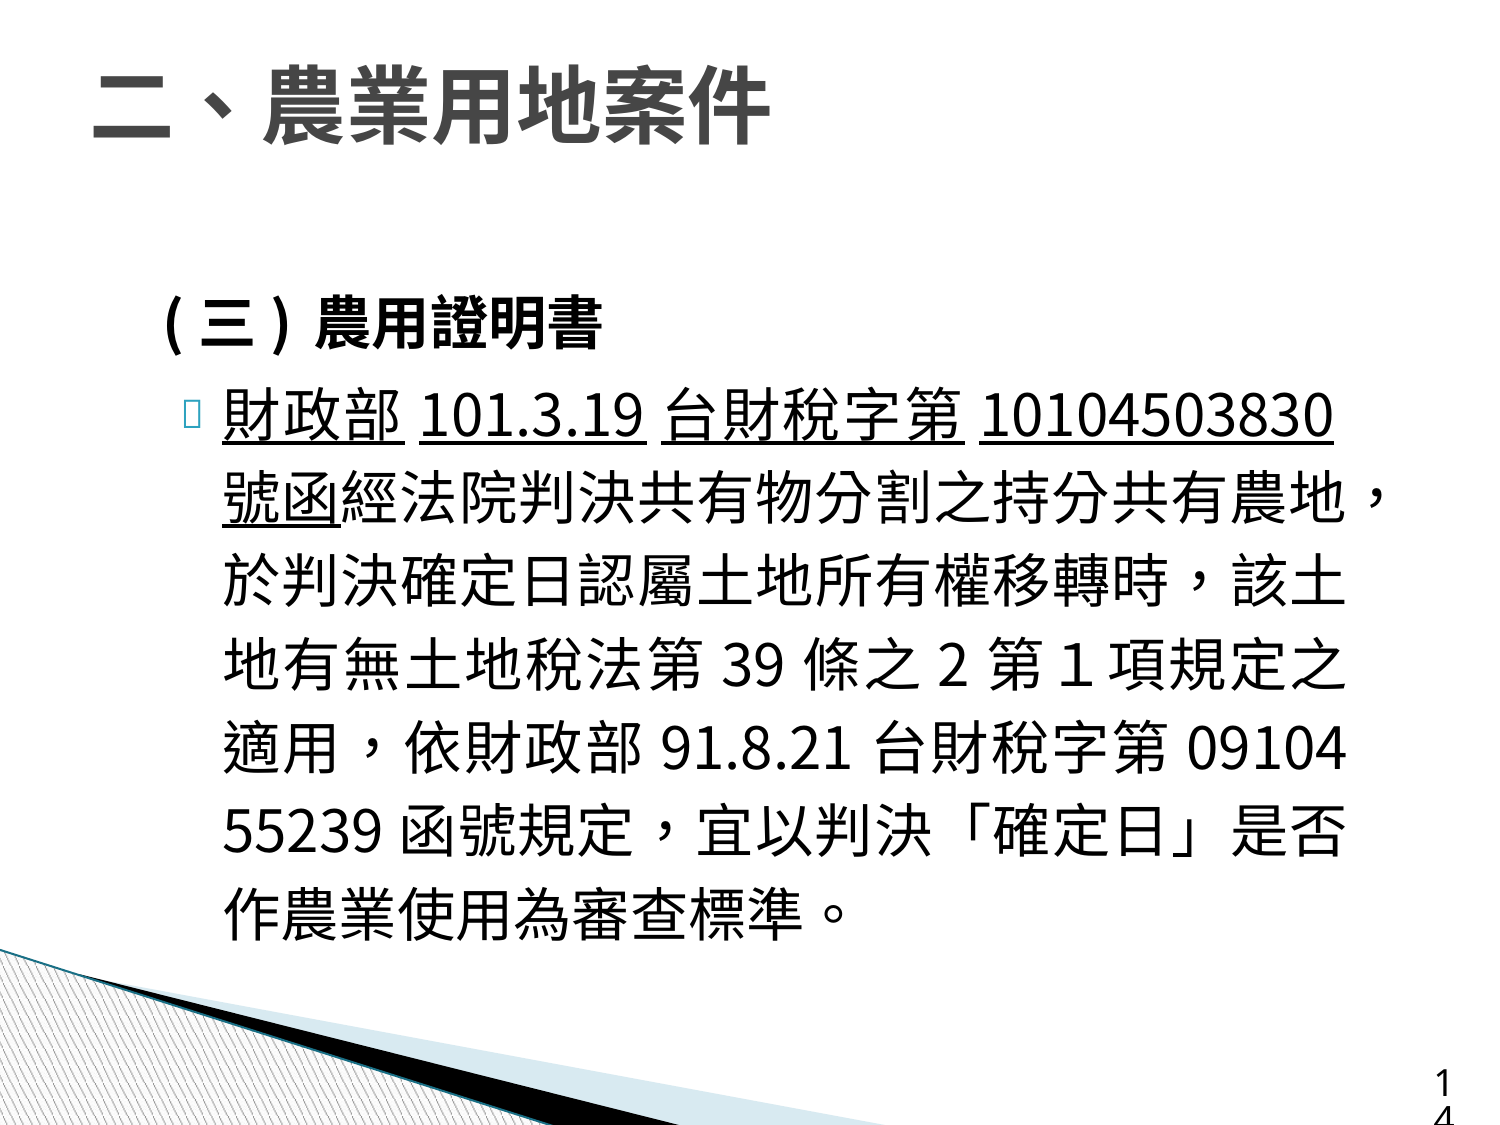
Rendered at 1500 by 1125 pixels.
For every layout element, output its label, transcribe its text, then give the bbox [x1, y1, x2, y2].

slide_number <編號> [1418, 1051, 1479, 1112]
title 二、農業用地案件 [75, 45, 1425, 233]
picture [0, 952, 543, 1125]
list (三)農用證明書 財政部101.3.19台財稅字第10104503830號函經法院判決共有物分割之持分共有農地，於判決確定日認屬土地所有權移轉時，該土地有無土地稅法第39條之2第１項規定之適用，依財政部91.8.21台財稅字第0910455239函號規定，宜以判決「確定日」是否作農業使用為審查標準。 [147, 278, 1363, 976]
